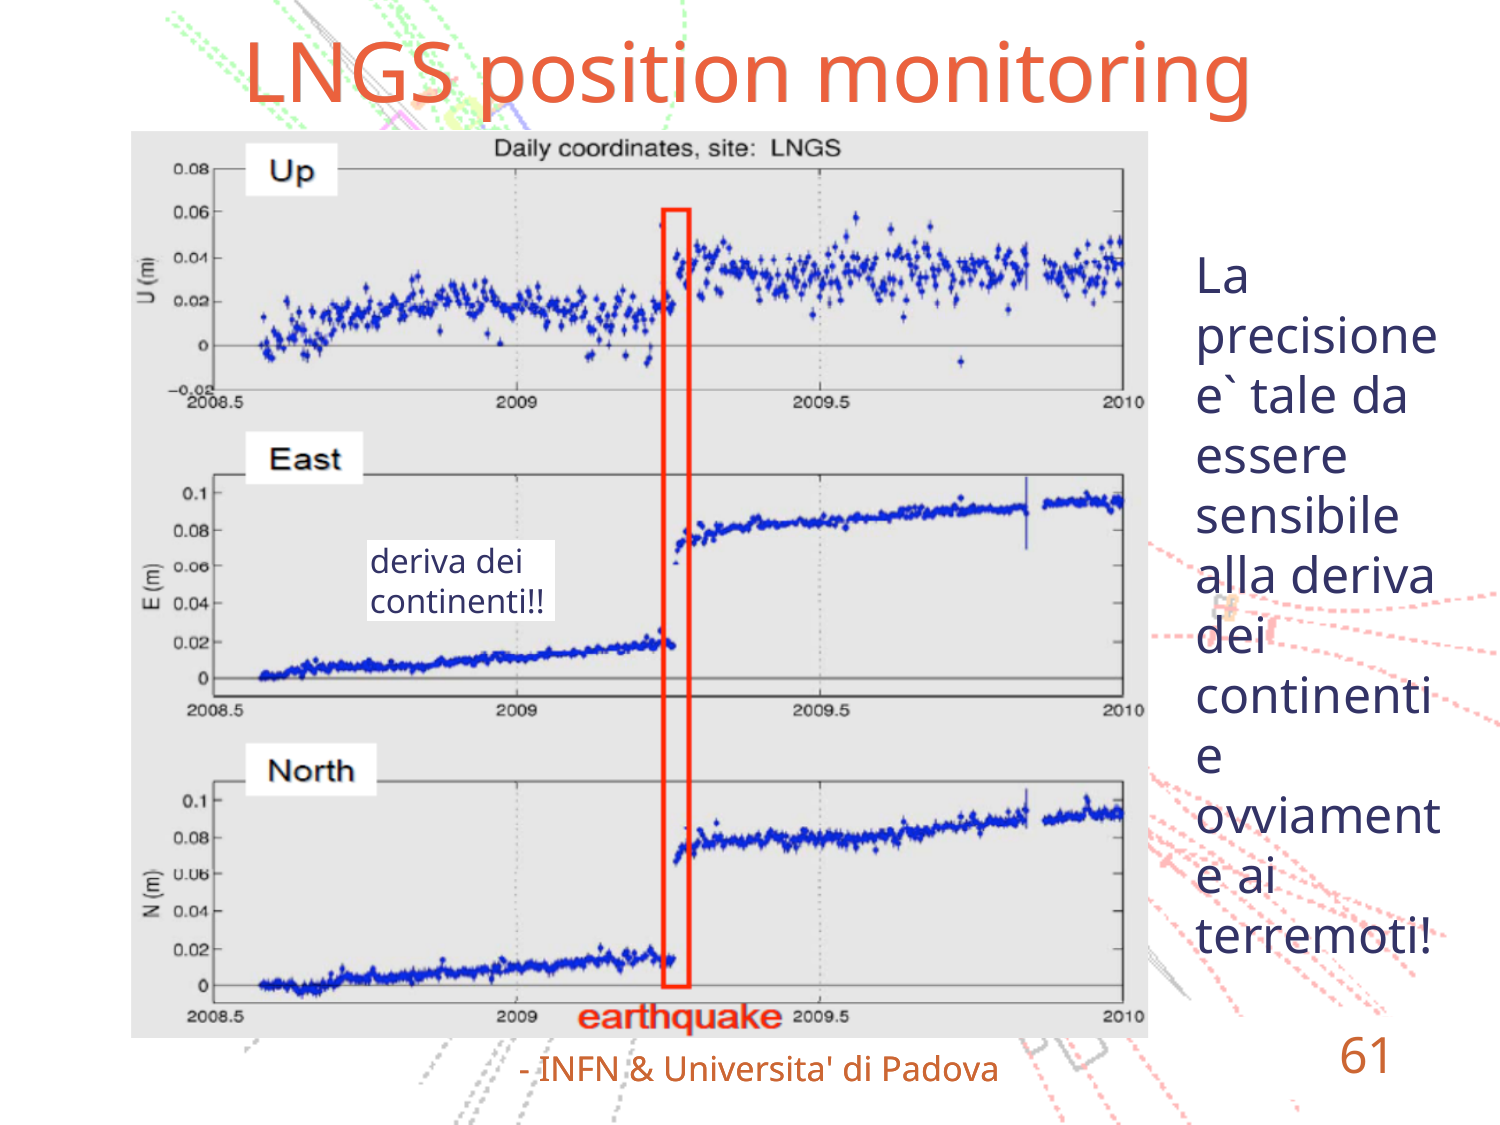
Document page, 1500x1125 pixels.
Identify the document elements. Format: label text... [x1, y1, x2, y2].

picture [0, 0, 1500, 1125]
text_box LNGS position monitoring [227, 11, 1345, 127]
text_box La precisione e` tale da essere sensibile alla deriva dei continenti e ovviamente ai terremoti! [1181, 236, 1477, 852]
text_box deriva dei continenti!! [355, 532, 594, 628]
